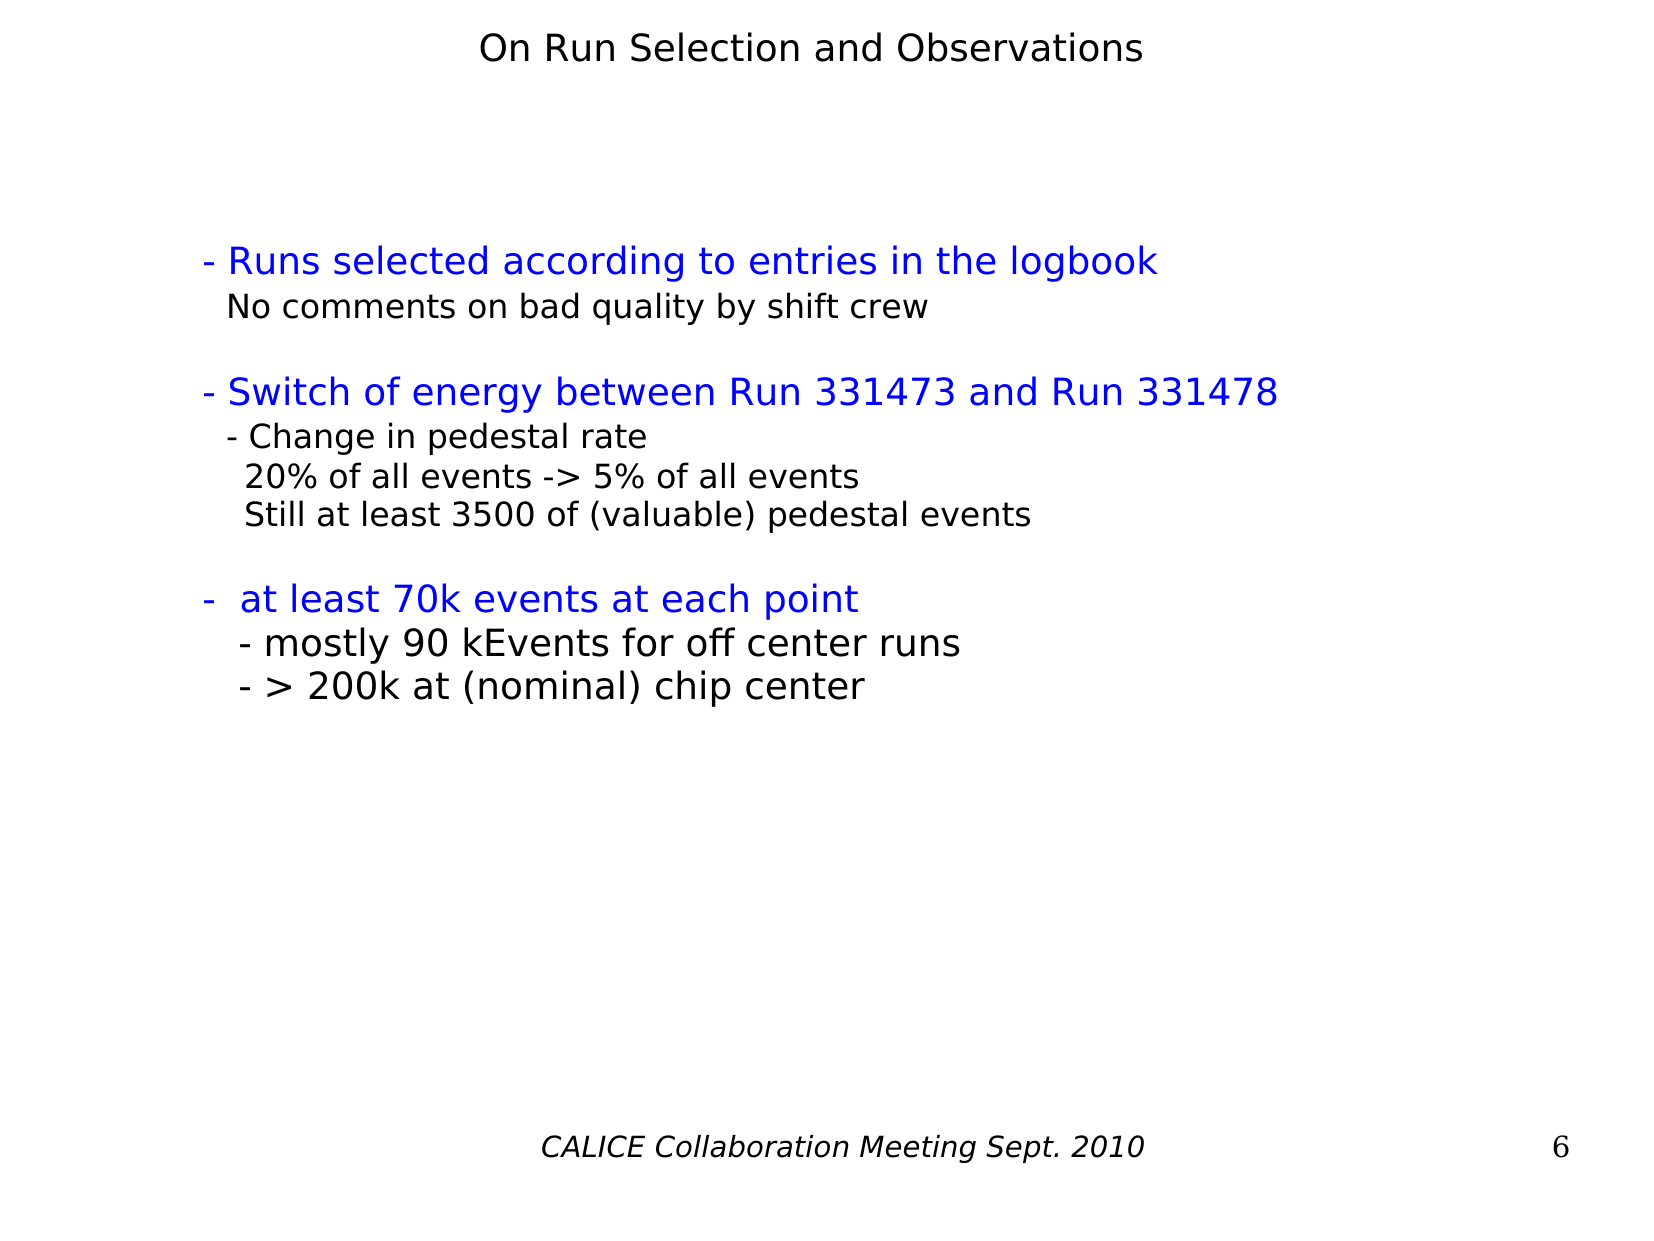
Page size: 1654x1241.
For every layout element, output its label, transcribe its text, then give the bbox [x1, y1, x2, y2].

text_box On Run Selection and Observations [463, 19, 1160, 79]
text_box - Runs selected according to entries in the logbook No comments on bad quality by shift crew - Switch of energy between Run 331473 and Run 331478 - Change in pedestal rate 20% of all events -> 5% of all events Still at least 3500 of (valuable) pedestal events - at least 70k events at each point - mostly 90 kEvents for off center runs - > 200k at (nominal) chip center [187, 232, 1295, 804]
